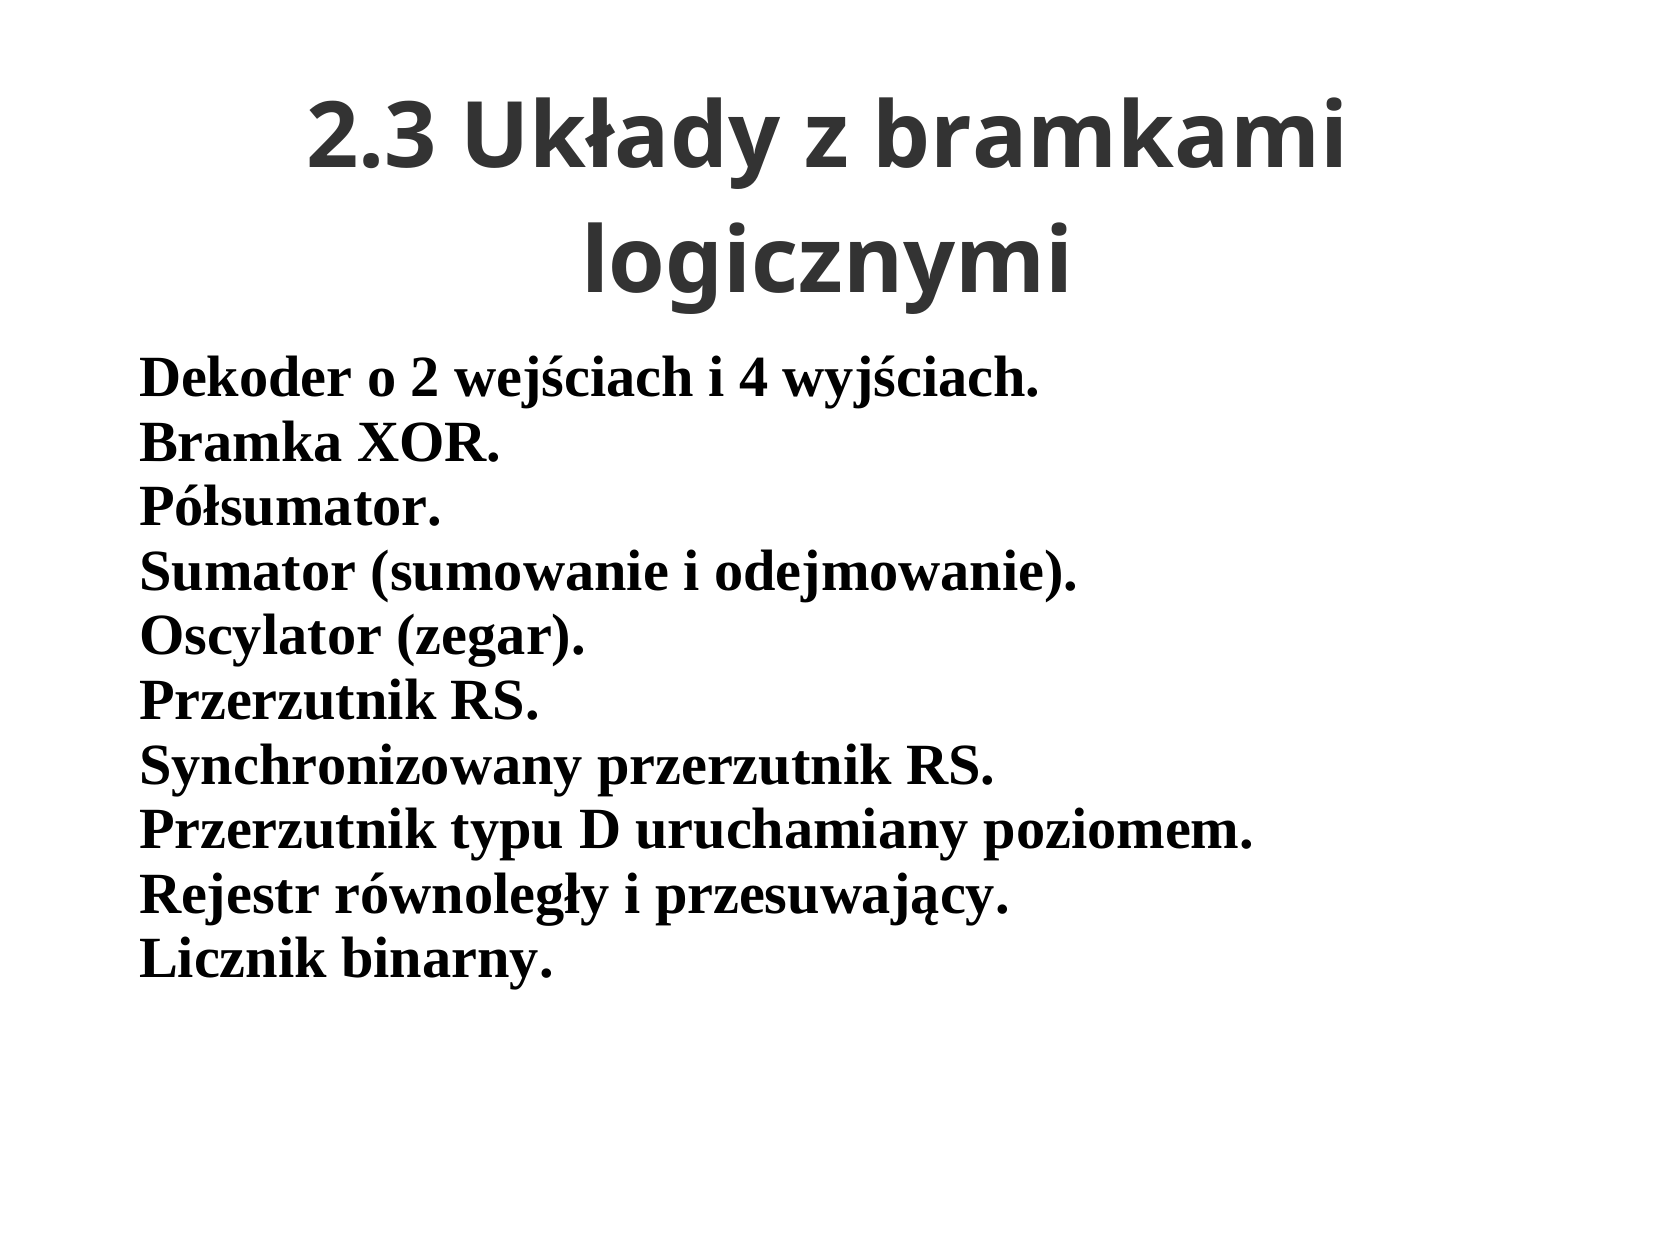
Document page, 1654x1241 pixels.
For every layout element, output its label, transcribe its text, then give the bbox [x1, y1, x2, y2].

title 2.3 Układy z bramkami logicznymi [121, 92, 1534, 298]
list Dekoder o 2 wejściach i 4 wyjściach. Bramka XOR. Półsumator. Sumator (sumowanie i odejmowanie). Oscylator (zegar). Przerzutnik RS. Synchronizowany przerzutnik RS. Przerzutnik typu D uruchamiany poziomem. Rejestr równoległy i przesuwający. Licznik binarny. [121, 344, 1534, 1127]
